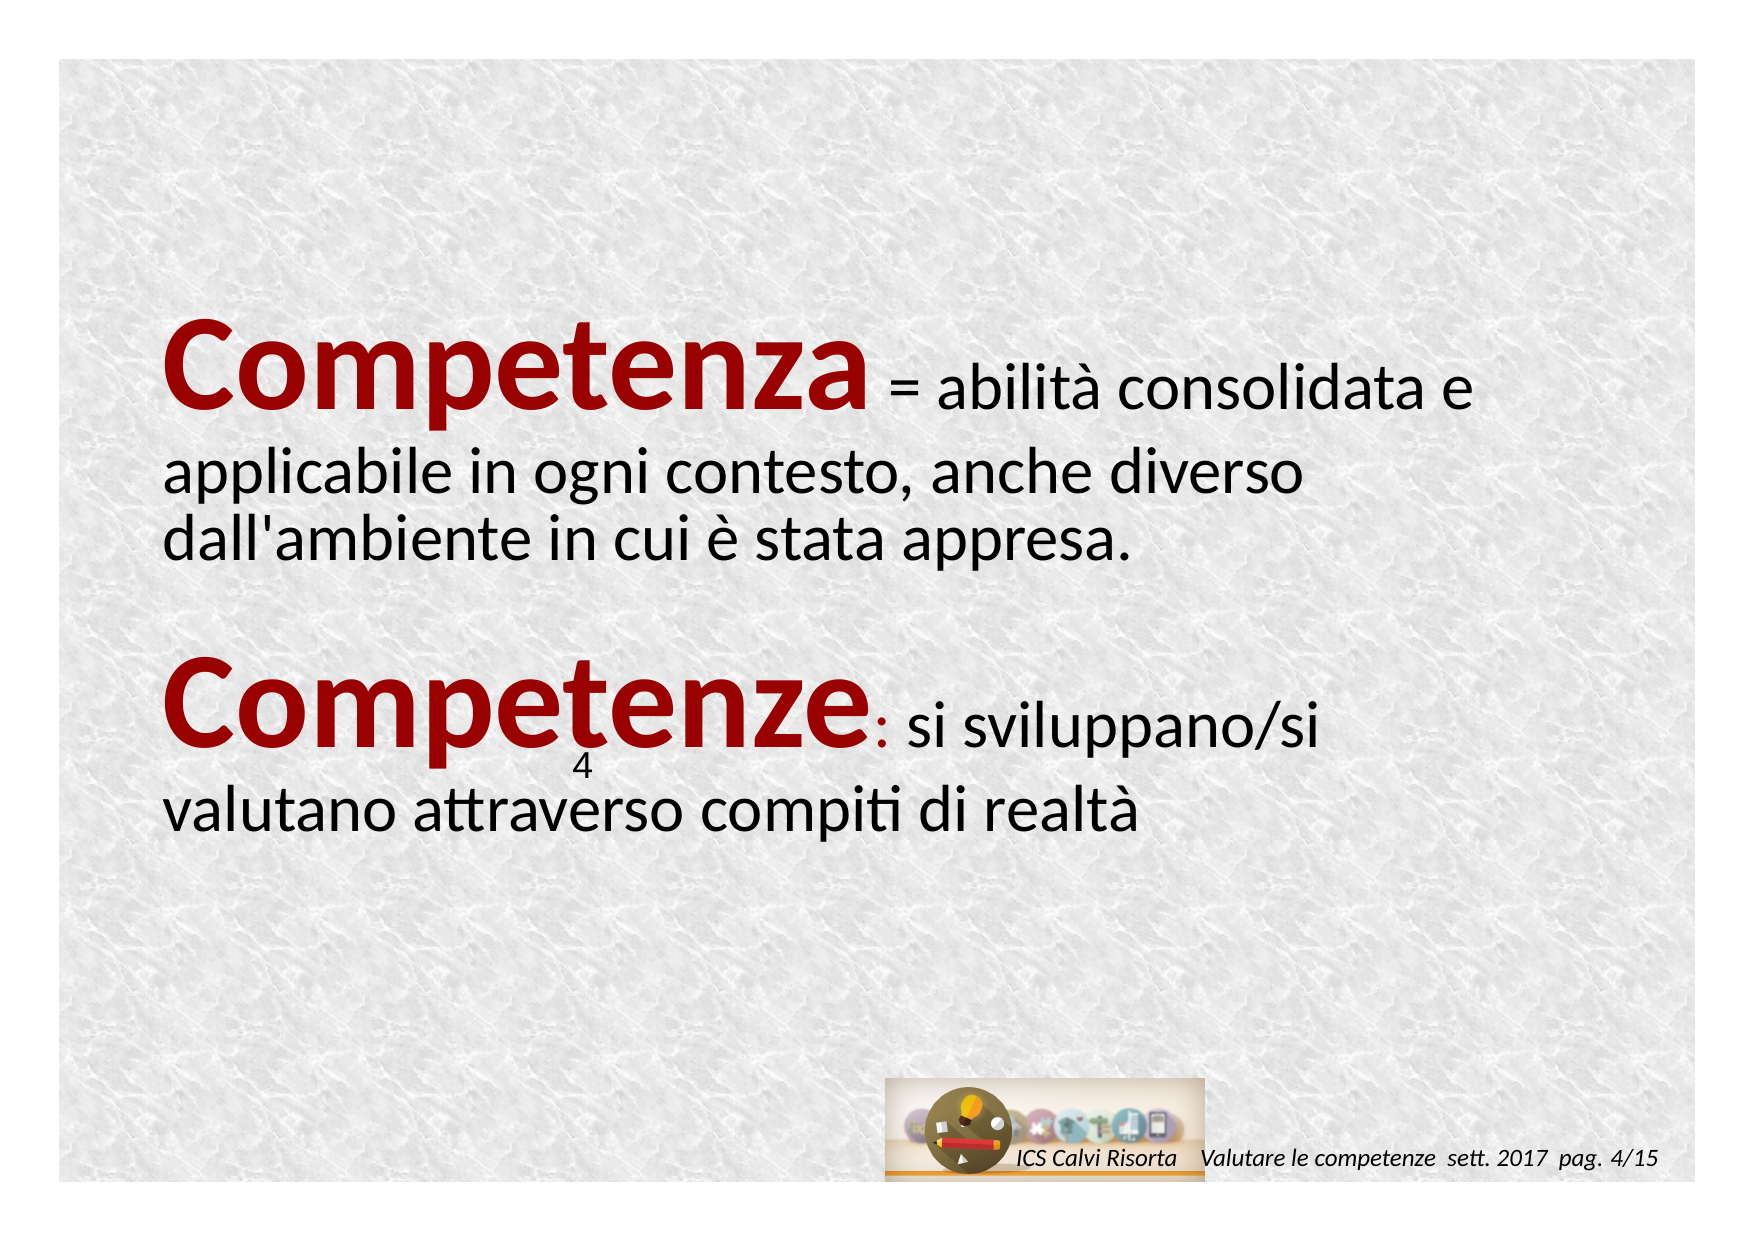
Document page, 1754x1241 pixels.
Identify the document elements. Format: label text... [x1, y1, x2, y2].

text_box <numero> [557, 737, 1215, 808]
title Competenza = abilità consolidata e applicabile in ogni contesto, anche diverso dall'ambiente in cui è stata appresa. Competenze: si sviluppano/si valutano attraverso compiti di realtà [162, 141, 1554, 1014]
picture [59, 59, 1695, 1182]
